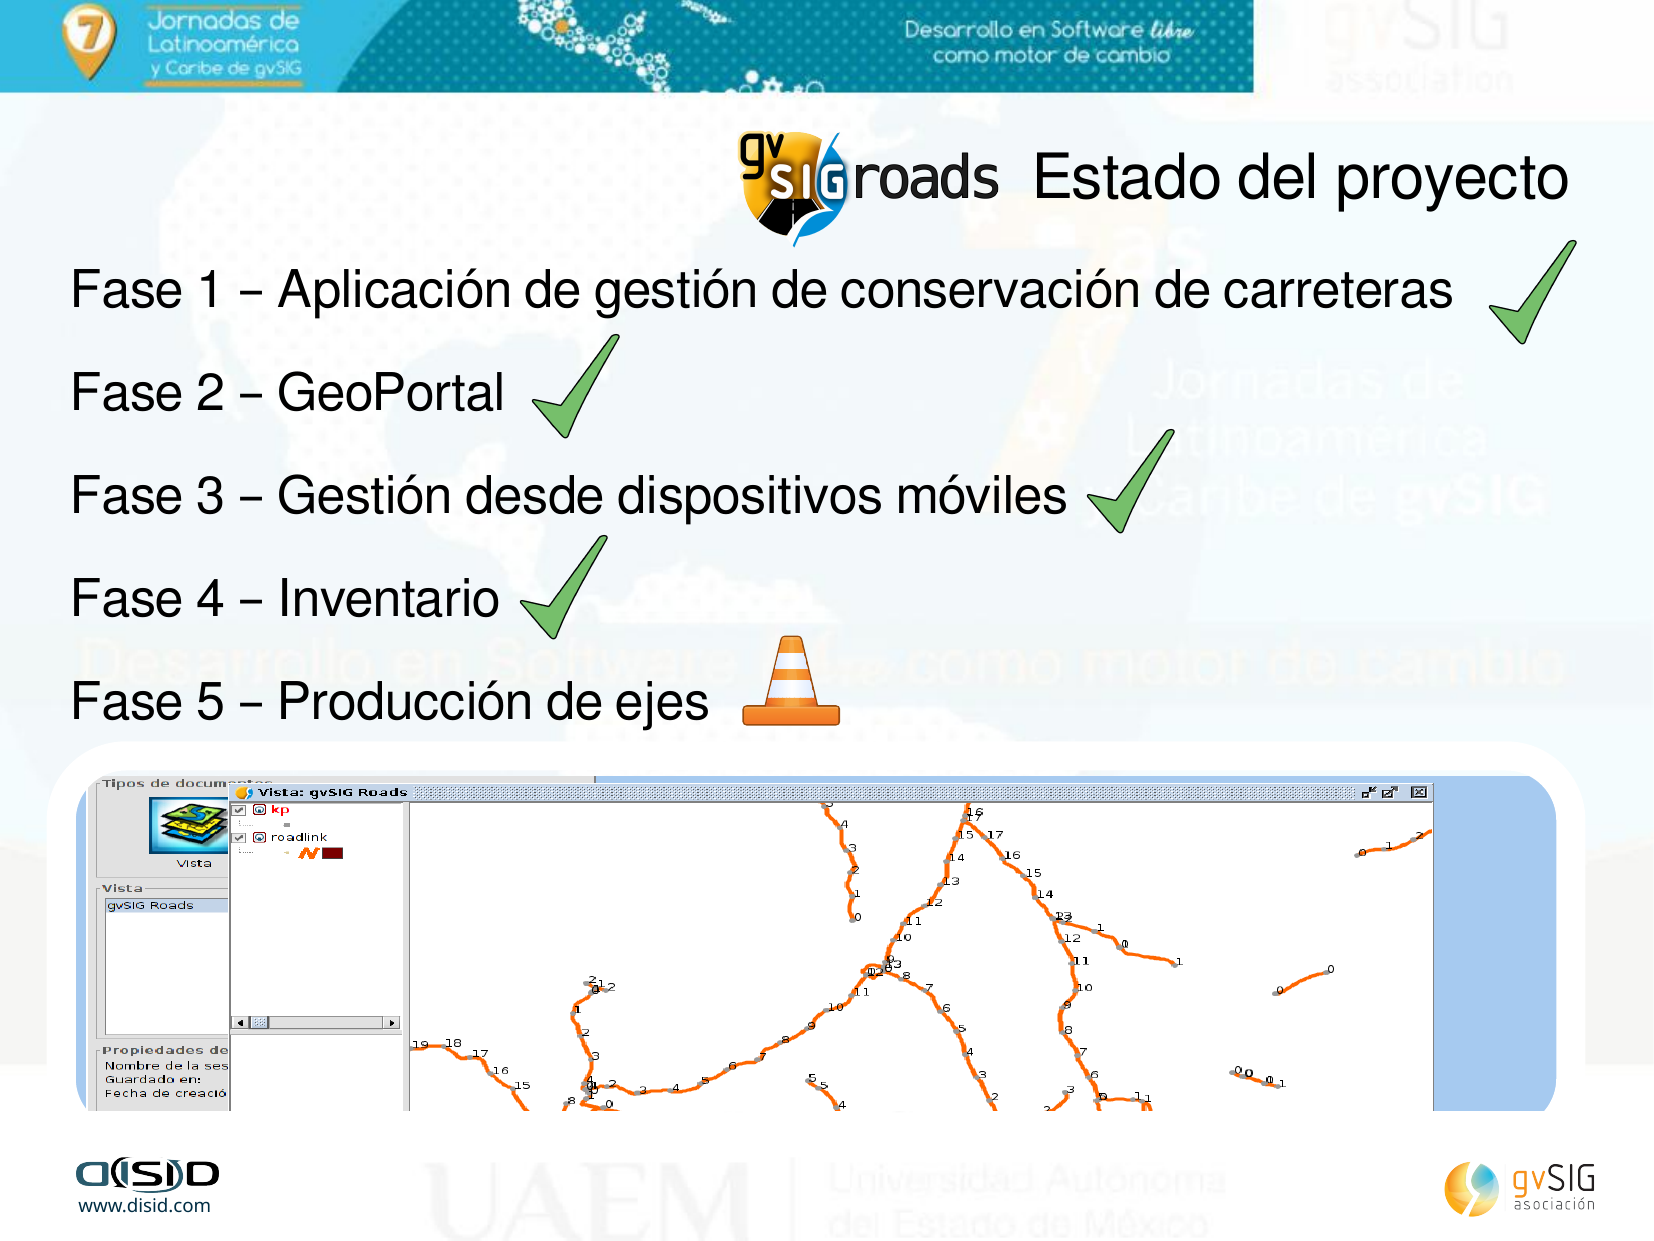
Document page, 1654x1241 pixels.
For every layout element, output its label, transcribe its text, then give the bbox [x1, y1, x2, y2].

title Fase 1 – Aplicación de gestión de conservación de carreteras Fase 2 – GeoPortal Fase 3 – Gestión desde dispositivos móviles Fase 4 – Inventario Fase 5 – Producción de ejes [70, 258, 1477, 763]
picture [0, 0, 1654, 1241]
title Fase 1 – Aplicación de gestión de conservación de carreteras Fase 2 – GeoPortal Fase 3 – Gestión desde dispositivos móviles Fase 4 – Inventario Fase 5 – Producción de ejes [105, 771, 1477, 776]
title Estado del proyecto [1015, 73, 1571, 258]
